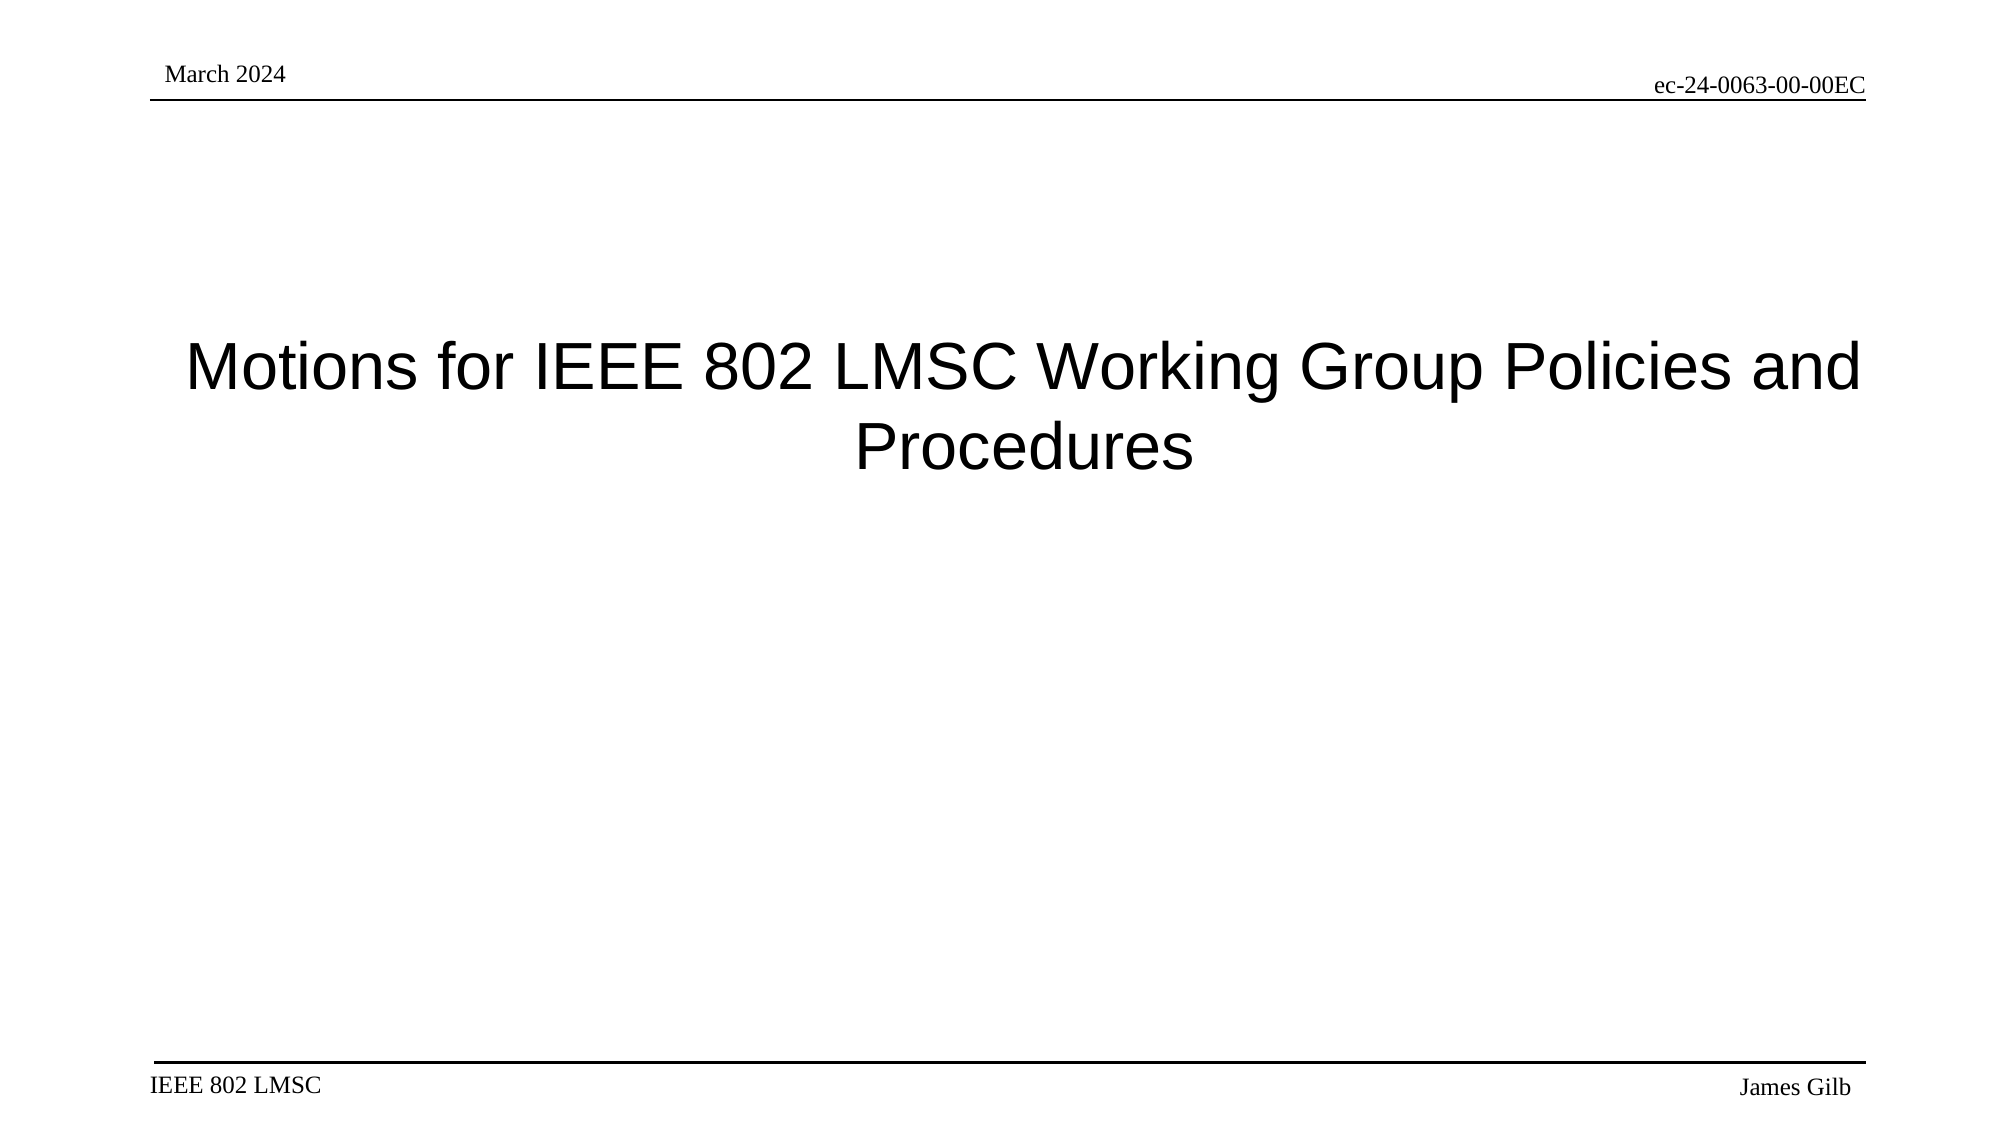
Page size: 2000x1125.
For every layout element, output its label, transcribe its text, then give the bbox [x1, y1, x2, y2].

subtitle Motions for IEEE 802 LMSC Working Group Policies and Procedures [149, 112, 1900, 693]
